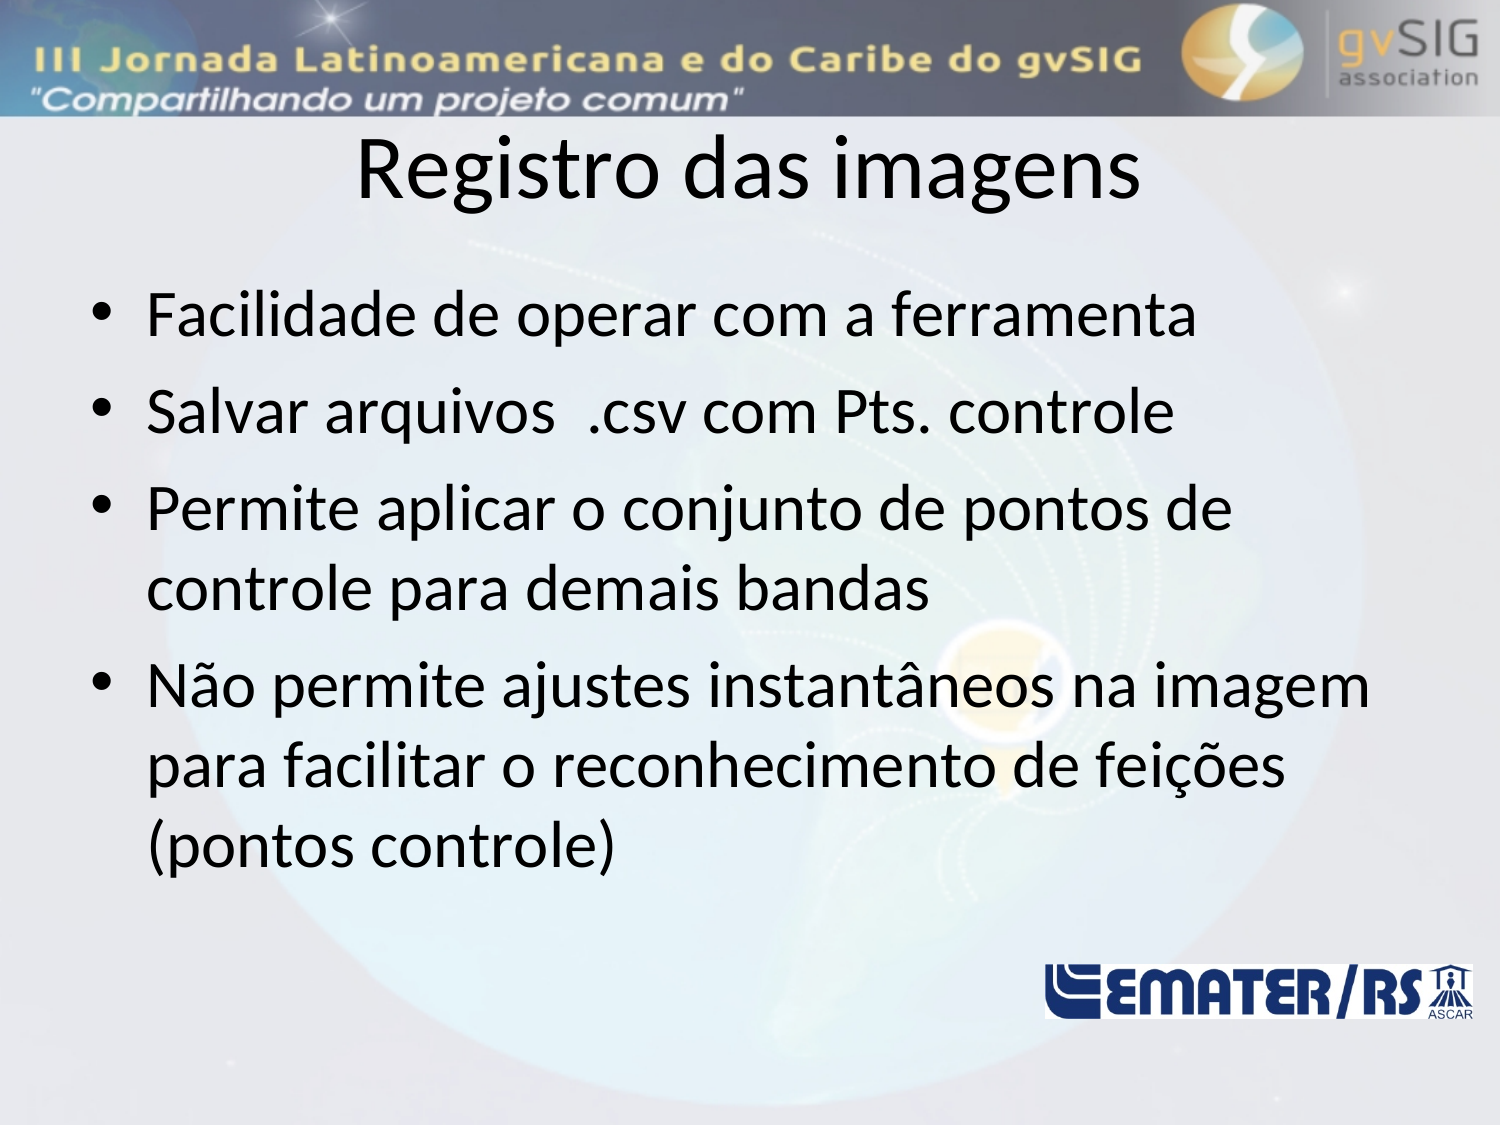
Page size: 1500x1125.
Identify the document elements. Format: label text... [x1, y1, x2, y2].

title Registro das imagens [75, 67, 1426, 256]
list Facilidade de operar com a ferramenta Salvar arquivos .csv com Pts. controle Permite aplicar o conjunto de pontos de controle para demais bandas Não permite ajustes instantâneos na imagem para facilitar o reconhecimento de feições (pontos controle) [75, 262, 1426, 1005]
picture [0, 0, 1500, 1125]
